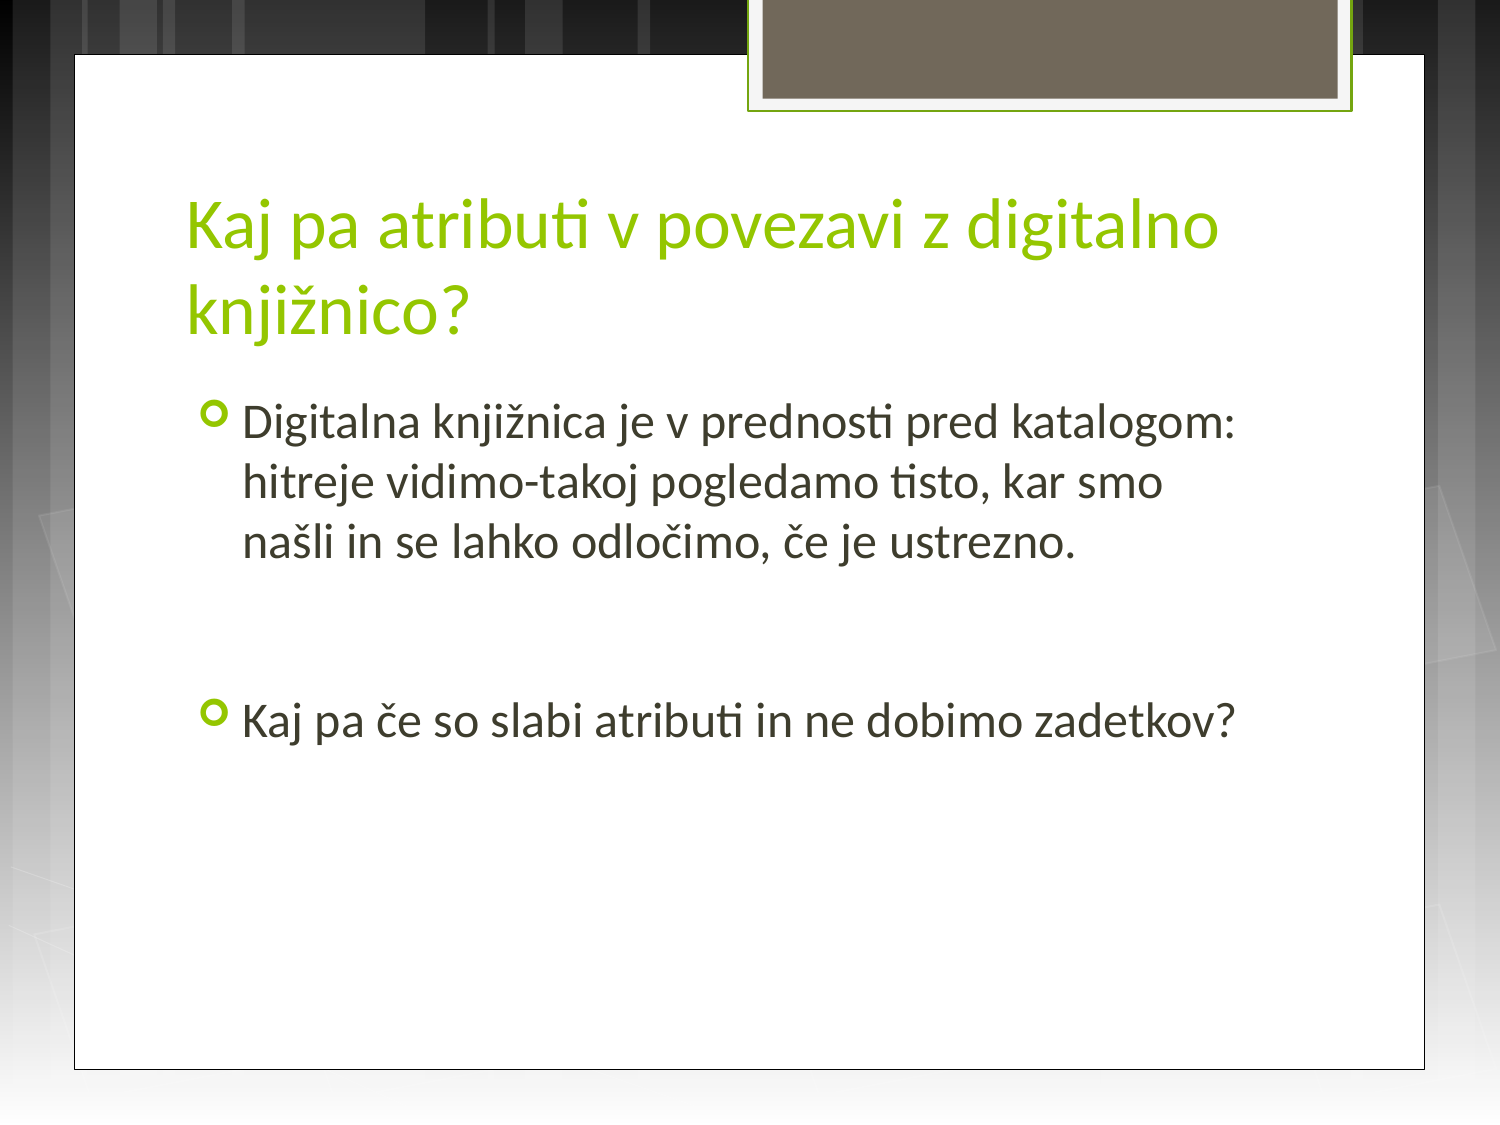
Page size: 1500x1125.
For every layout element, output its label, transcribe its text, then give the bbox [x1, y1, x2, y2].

list Digitalna knjižnica je v prednosti pred katalogom: hitreje vidimo-takoj pogledamo tisto, kar smo našli in se lahko odločimo, če je ustrezno. Kaj pa če so slabi atributi in ne dobimo zadetkov? [171, 381, 1283, 957]
title Kaj pa atributi v povezavi z digitalno knjižnico? [171, 168, 1324, 357]
